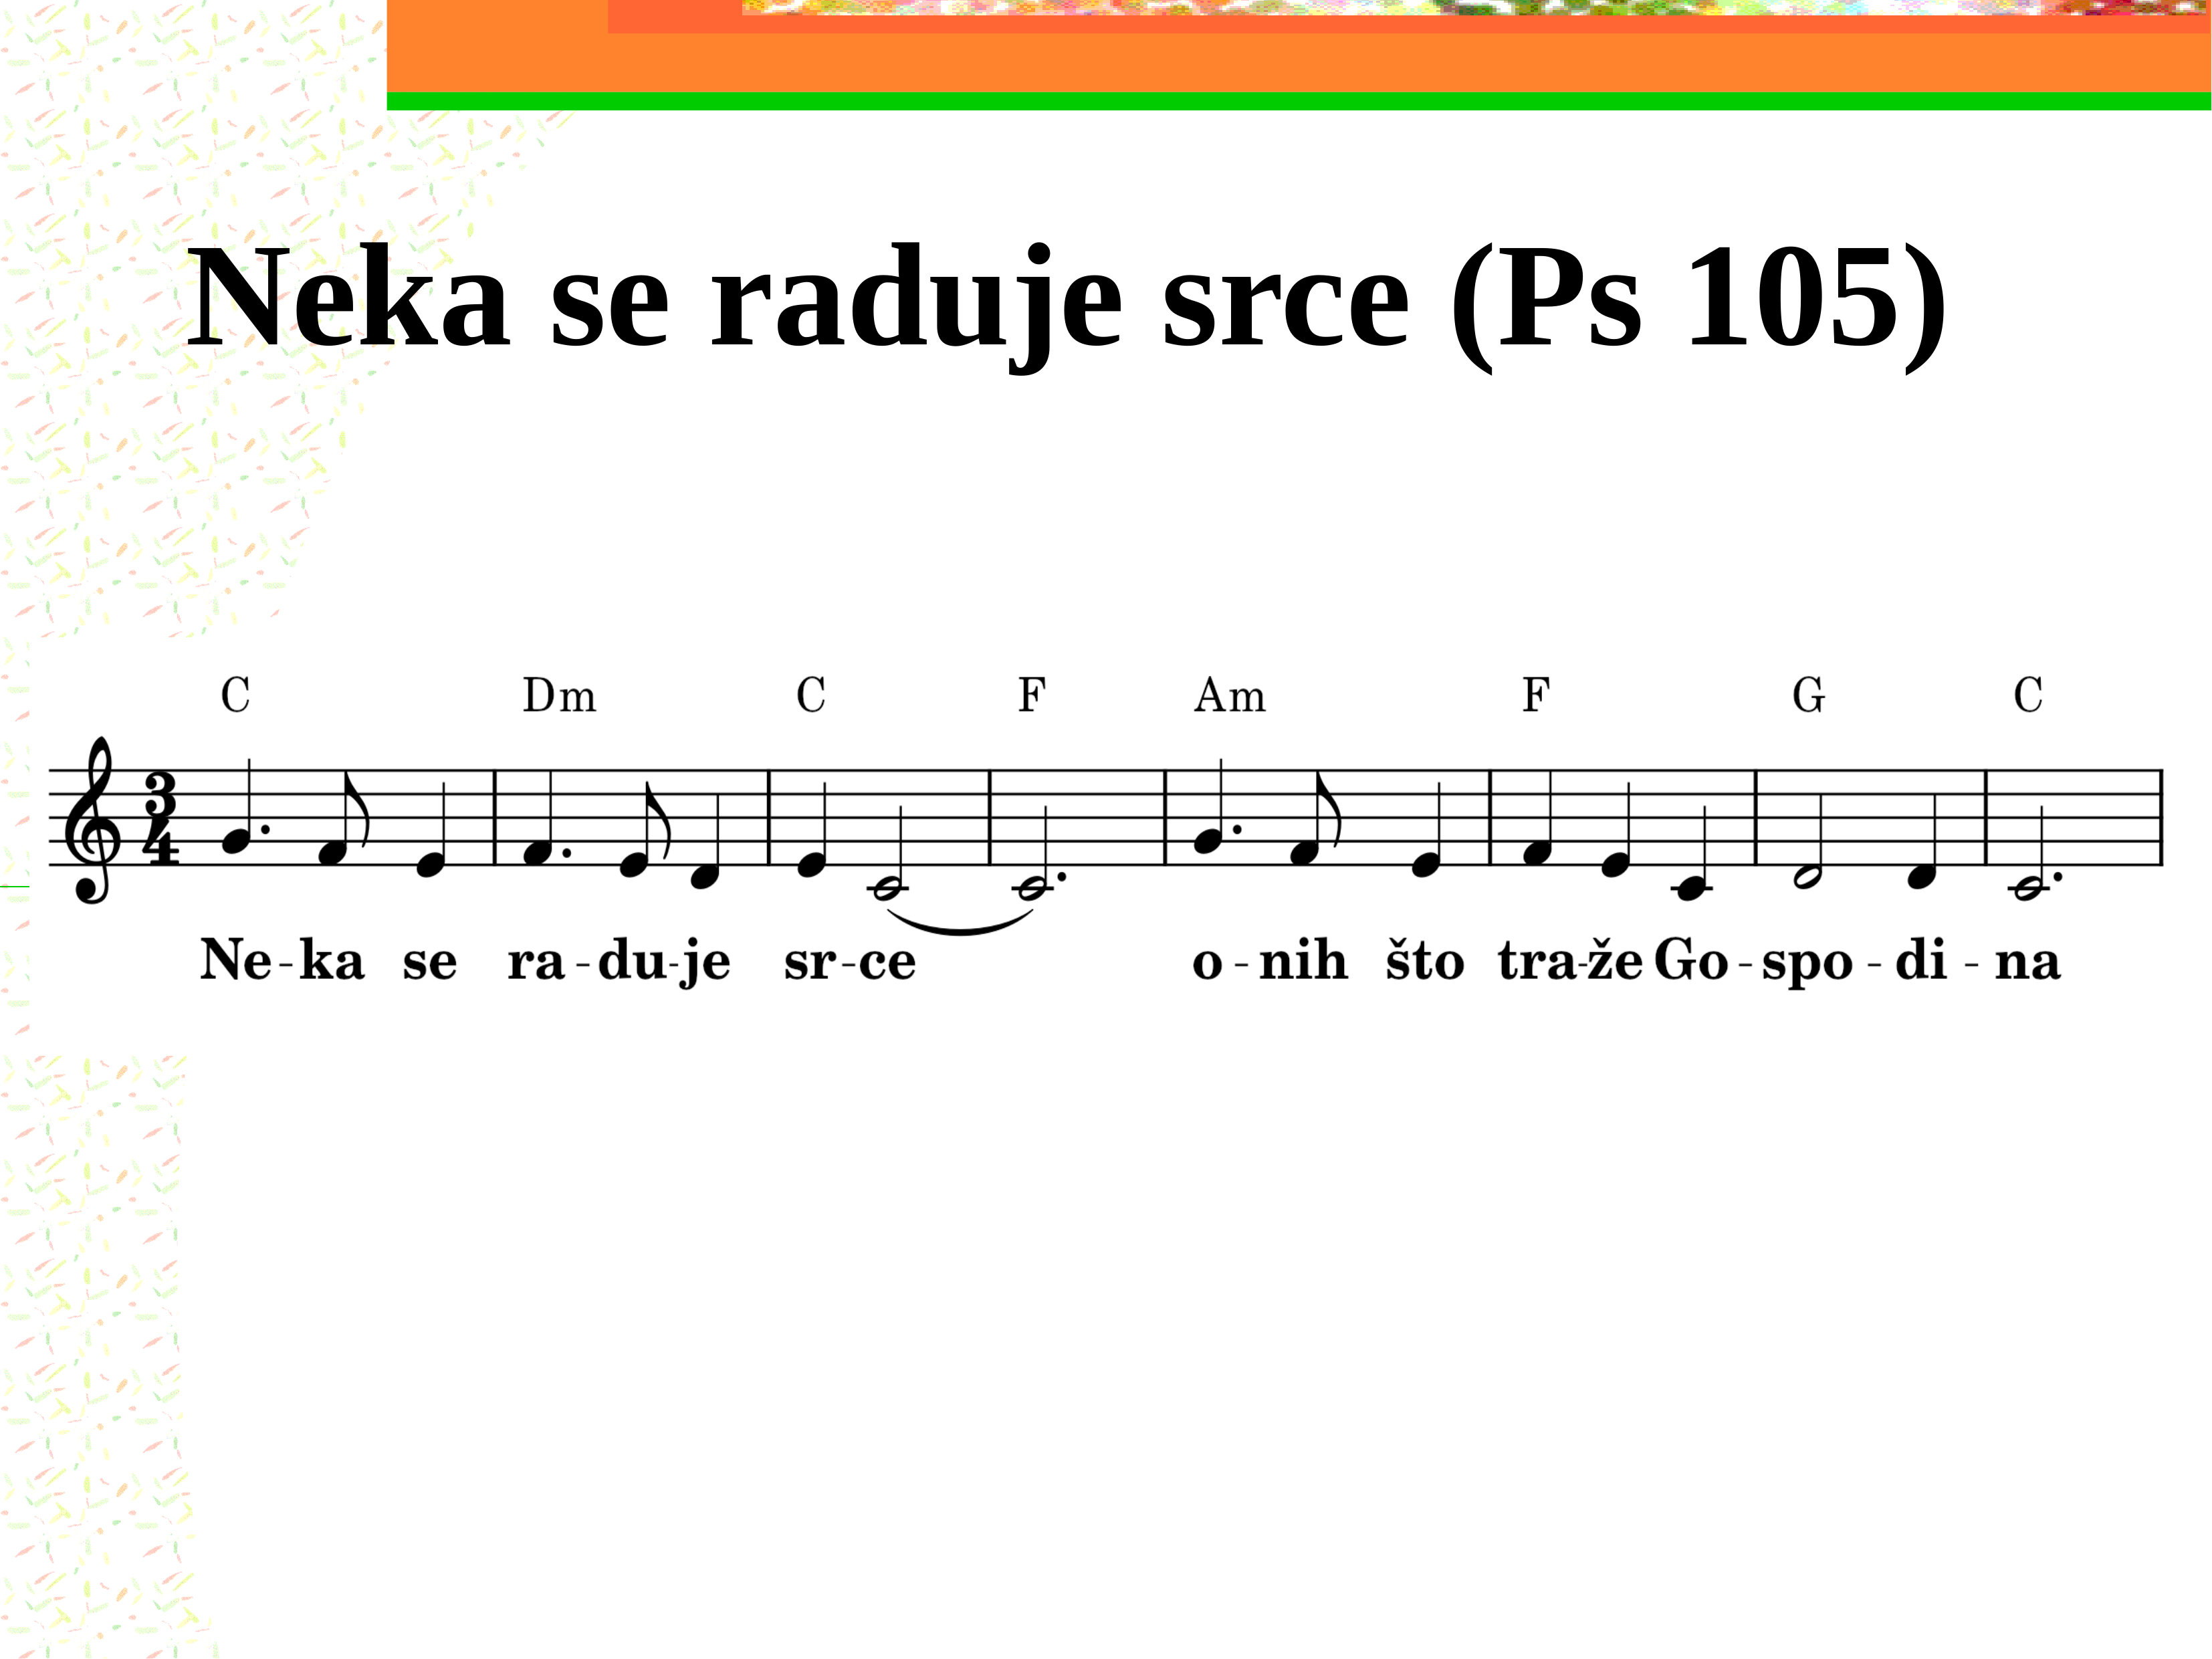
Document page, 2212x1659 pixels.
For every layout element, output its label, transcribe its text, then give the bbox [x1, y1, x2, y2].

title Neka se raduje srce (Ps 105) [128, 147, 2009, 424]
picture [608, 0, 2211, 33]
picture [0, 0, 2182, 1659]
